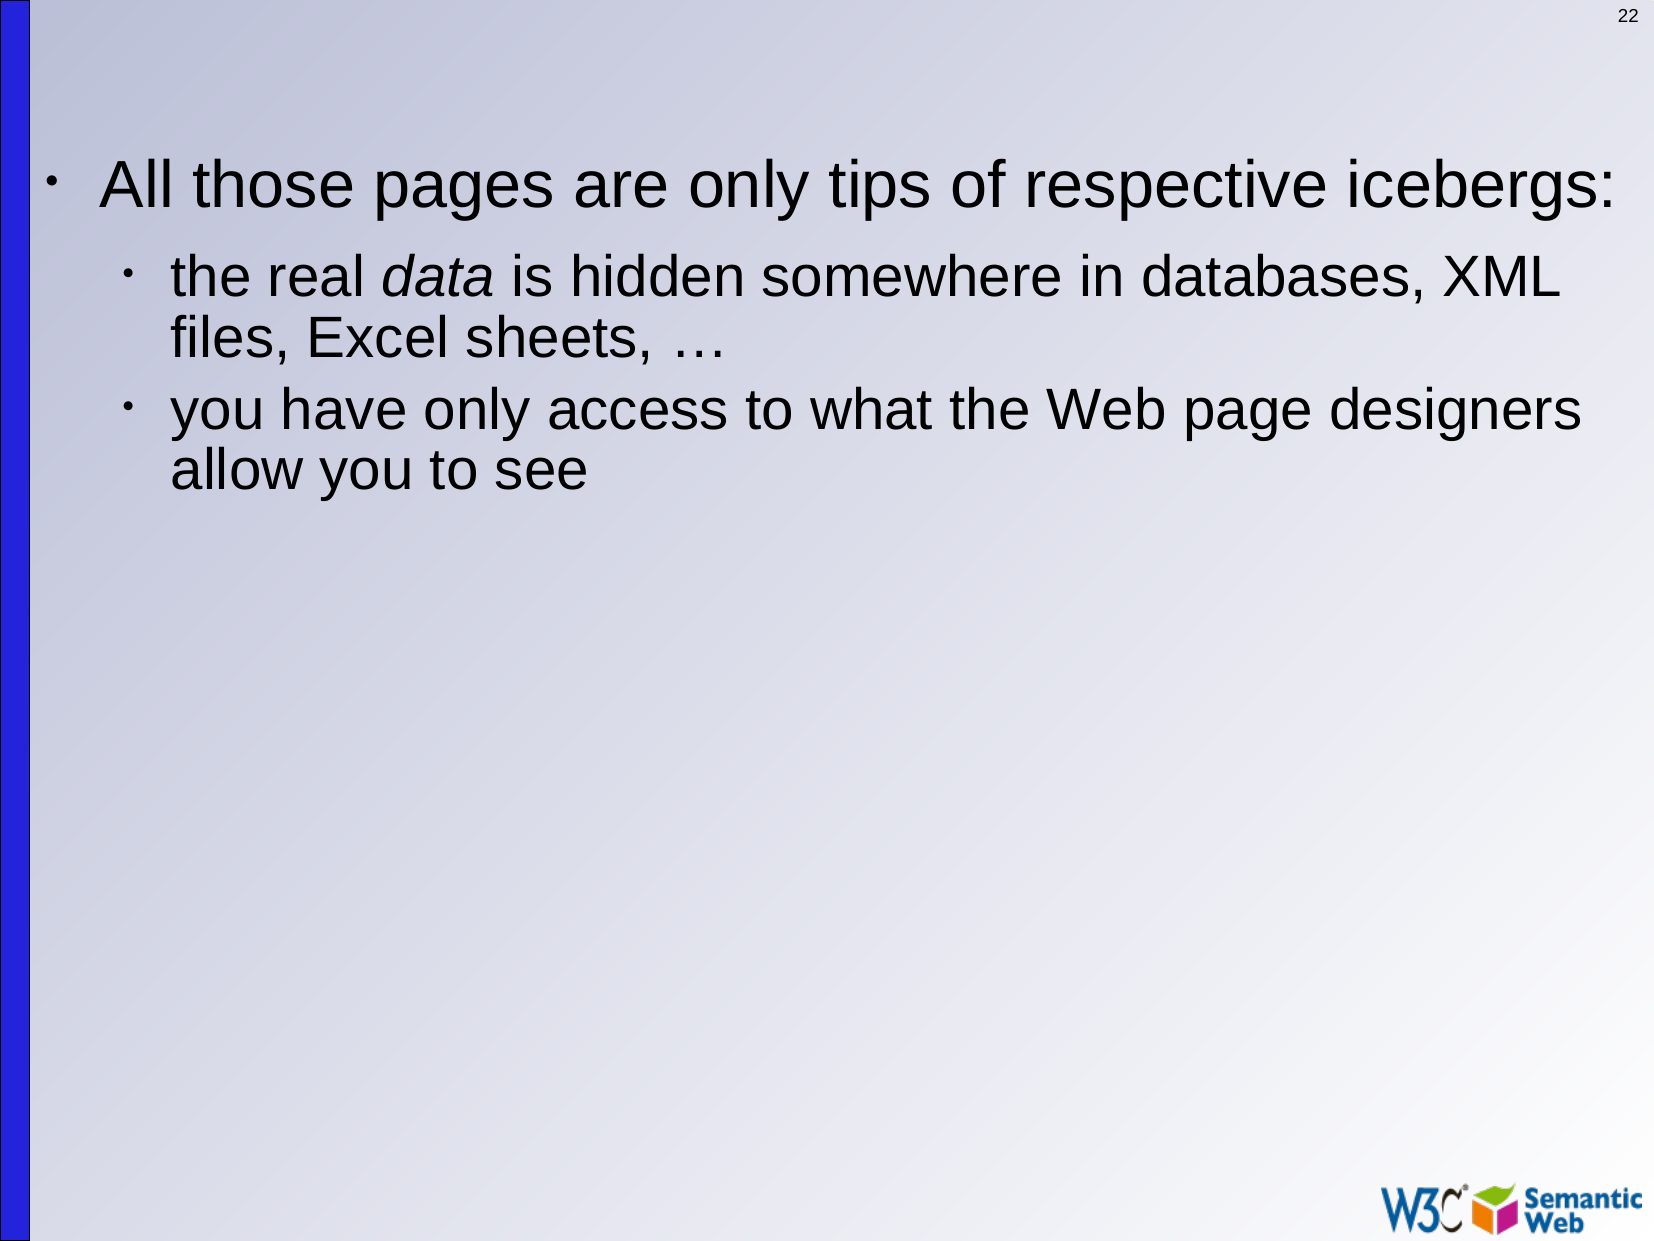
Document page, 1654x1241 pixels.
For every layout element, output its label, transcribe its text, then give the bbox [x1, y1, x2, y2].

picture [1381, 1181, 1642, 1235]
list All those pages are only tips of respective icebergs: the real data is hidden somewhere in databases, XML files, Excel sheets, … you have only access to what the Web page designers allow you to see [29, 147, 1624, 1134]
